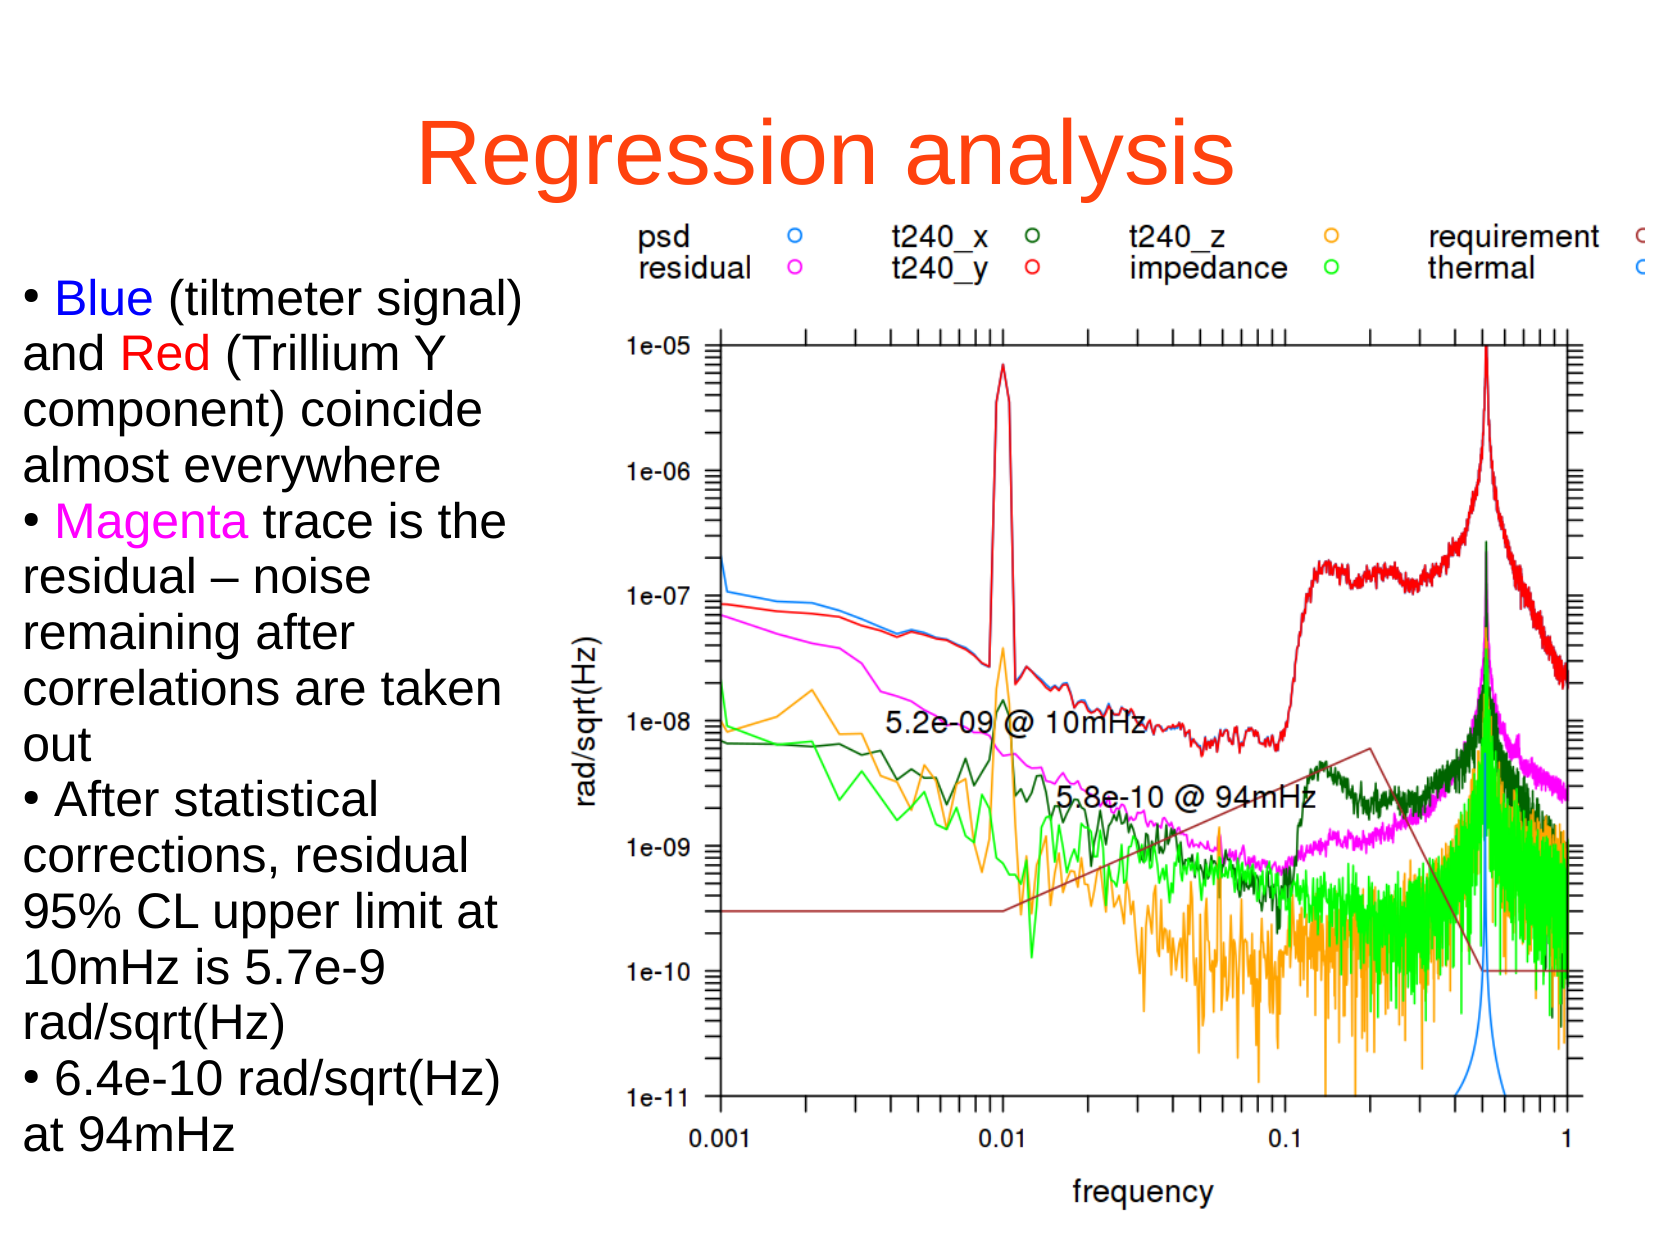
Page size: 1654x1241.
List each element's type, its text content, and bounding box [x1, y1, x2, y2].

text_box Blue (tiltmeter signal) and Red (Trillium Y component) coincide almost everywhere Magenta trace is the residual – noise remaining after correlations are taken out After statistical corrections, residual 95% CL upper limit at 10mHz is 5.7e-9 rad/sqrt(Hz) 6.4e-10 rad/sqrt(Hz) at 94mHz [7, 262, 556, 1170]
title Regression analysis [82, 49, 1571, 257]
picture [555, 187, 1645, 1235]
